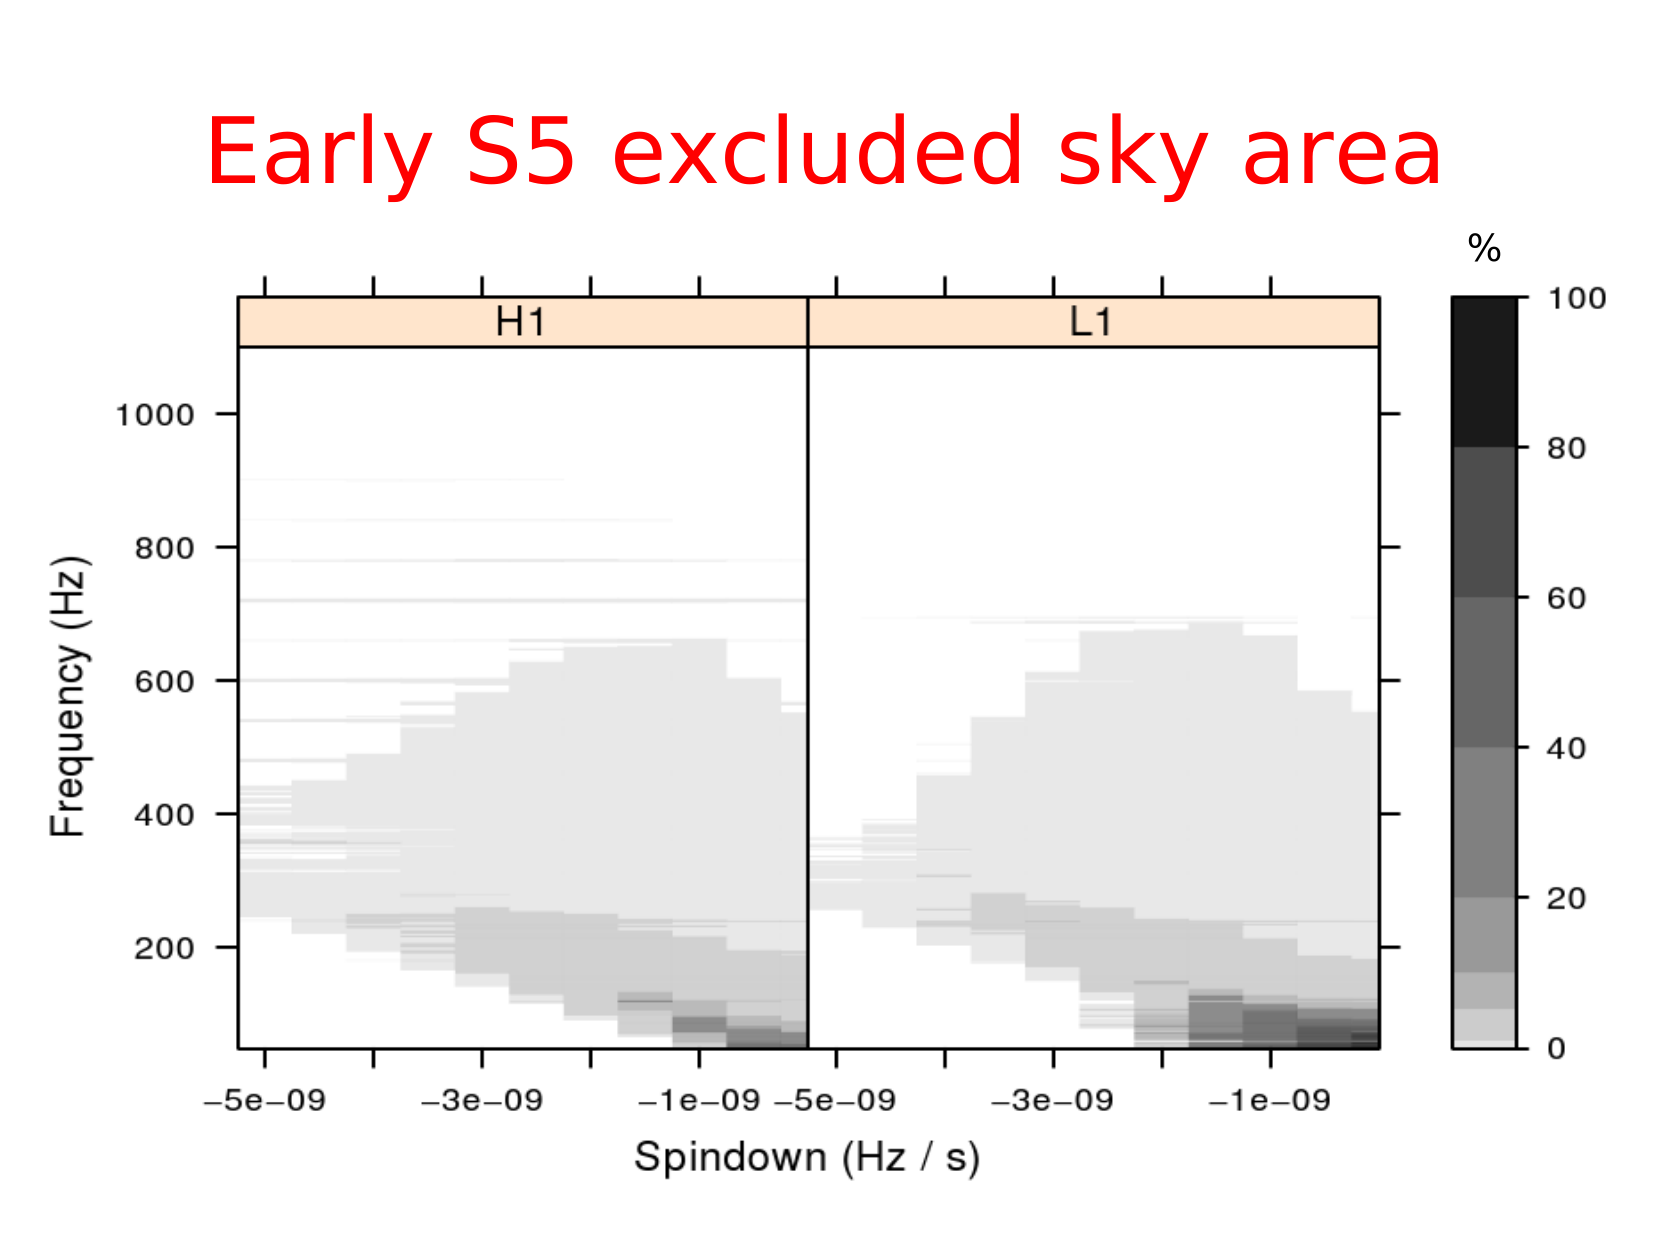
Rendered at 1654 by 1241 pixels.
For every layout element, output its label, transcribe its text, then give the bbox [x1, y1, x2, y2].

picture [0, 164, 1654, 1241]
text_box % [1452, 220, 1567, 280]
title Early S5 excluded sky area [82, 49, 1571, 257]
